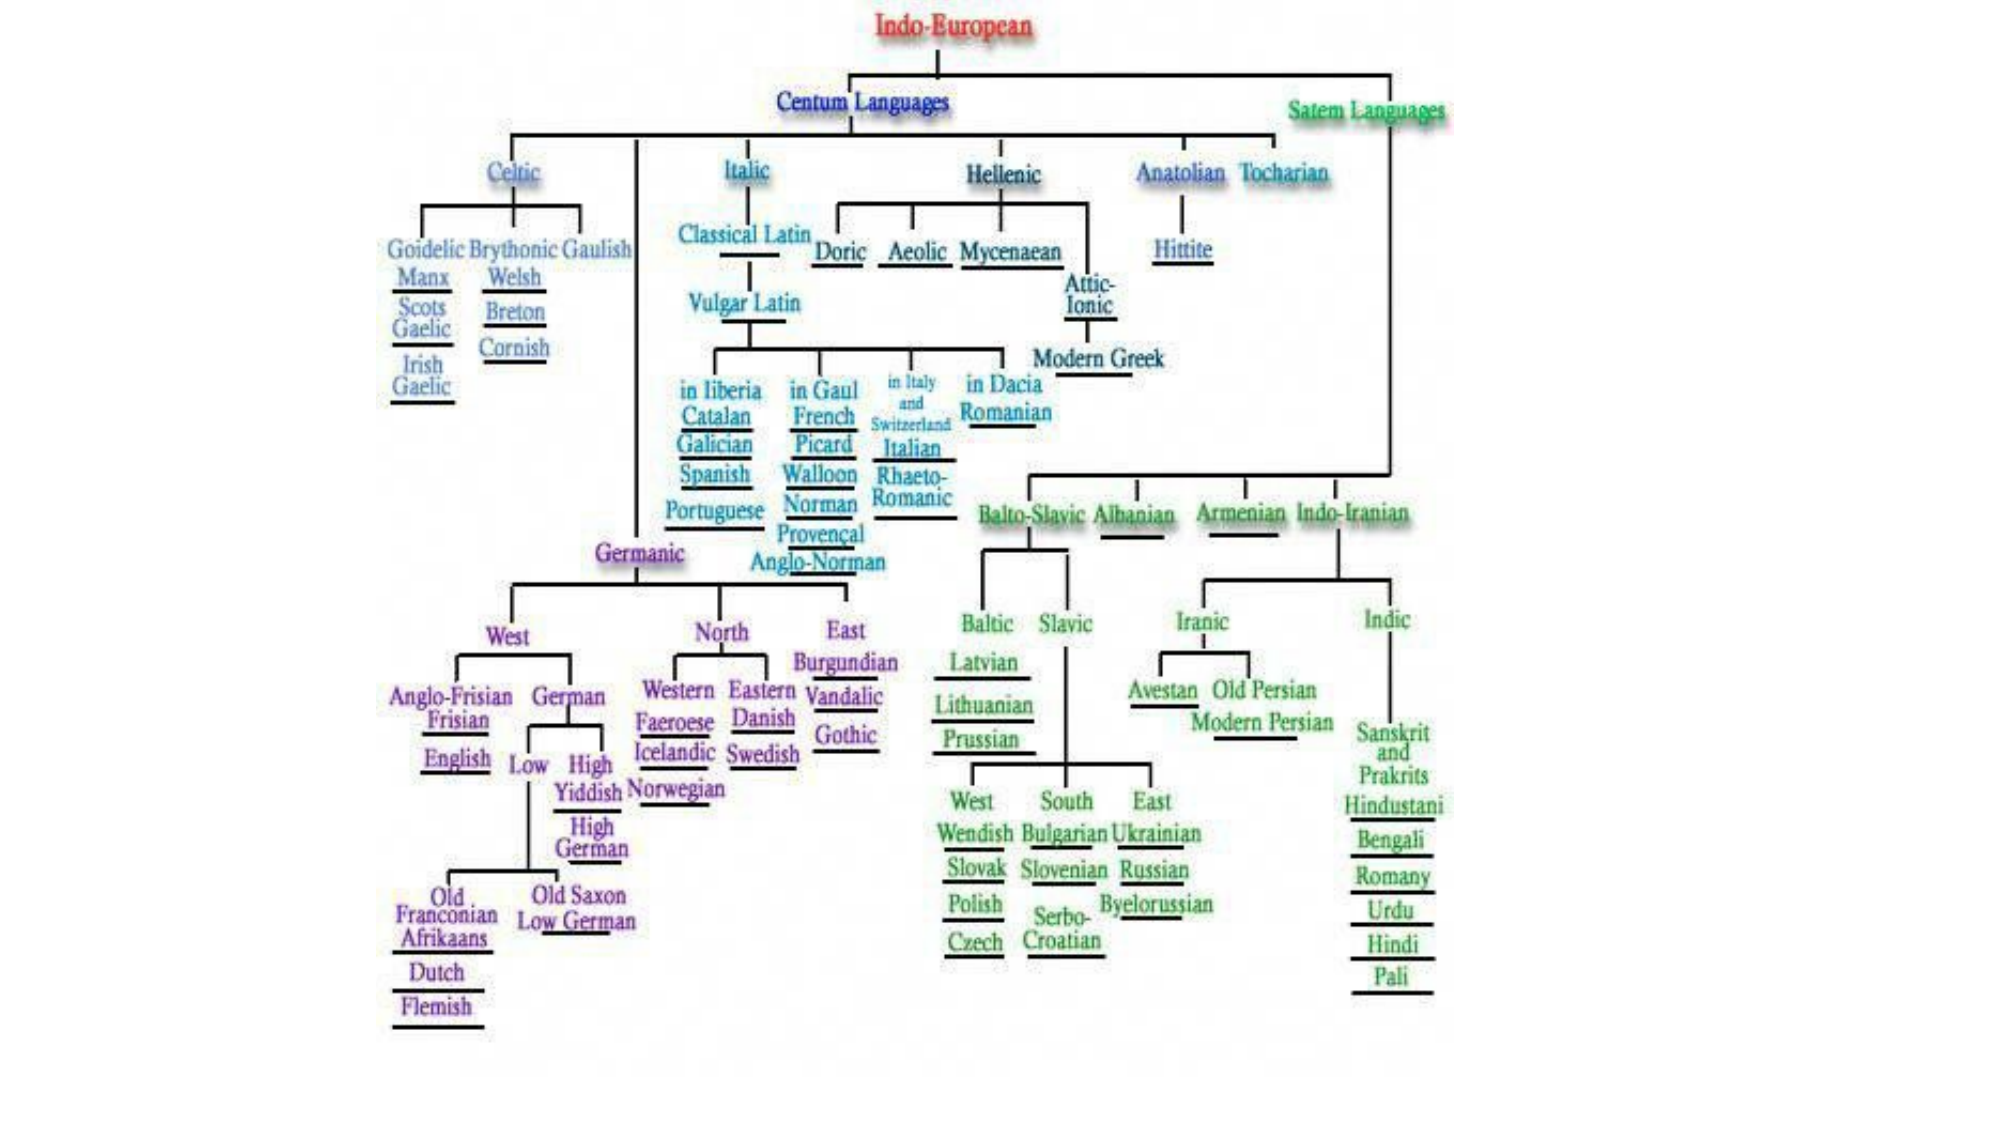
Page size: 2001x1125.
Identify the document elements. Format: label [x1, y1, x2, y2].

picture [376, 0, 1454, 1077]
